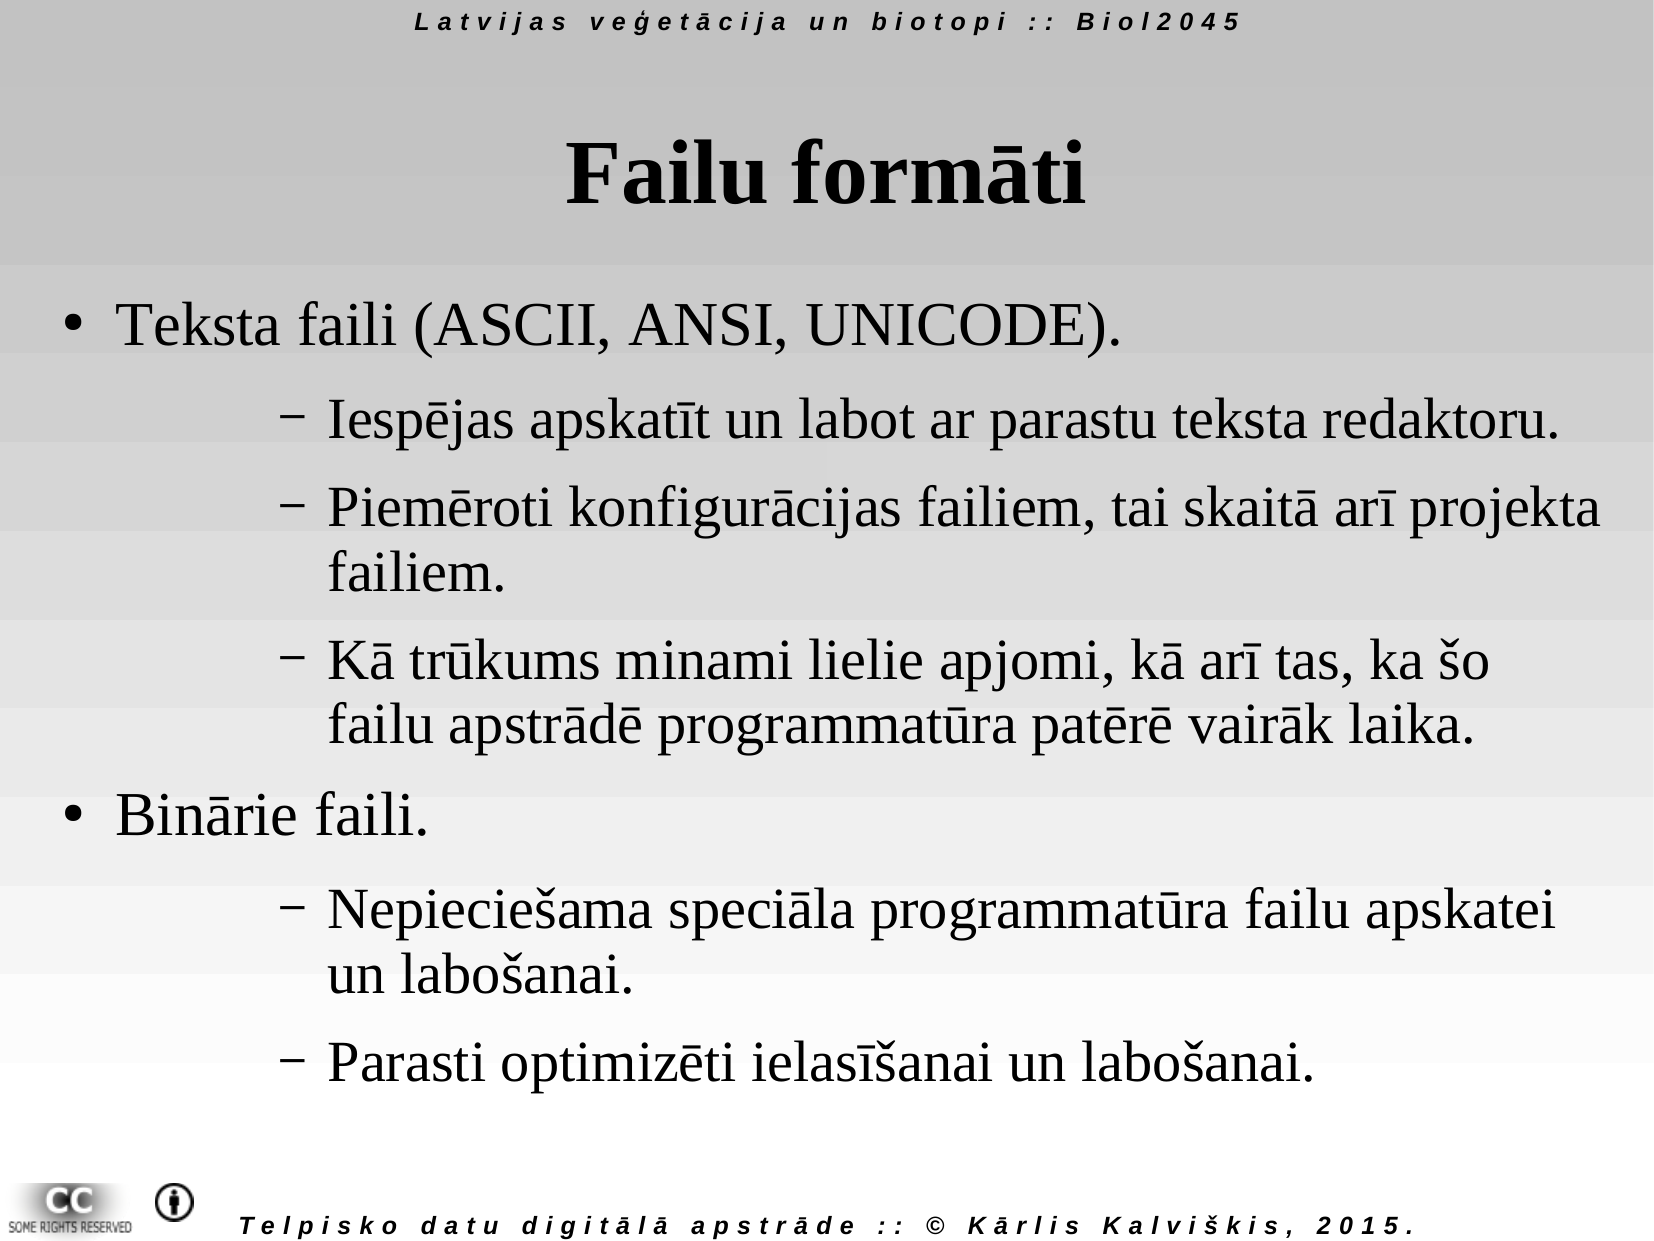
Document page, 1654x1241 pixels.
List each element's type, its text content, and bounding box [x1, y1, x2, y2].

title Failu formāti [29, 49, 1625, 296]
list Teksta faili (ASCII, ANSI, UNICODE). Iespējas apskatīt un labot ar parastu teksta redaktoru. Piemēroti konfigurācijas failiem, tai skaitā arī projekta failiem. Kā trūkums minami lielie apjomi, kā arī tas, ka šo failu apstrādē programmatūra patērē vairāk laika. Binārie faili. Nepieciešama speciāla programmatūra failu apskatei un labošanai. Parasti optimizēti ielasīšanai un labošanai. [44, 289, 1610, 1113]
picture [0, 0, 1654, 1241]
